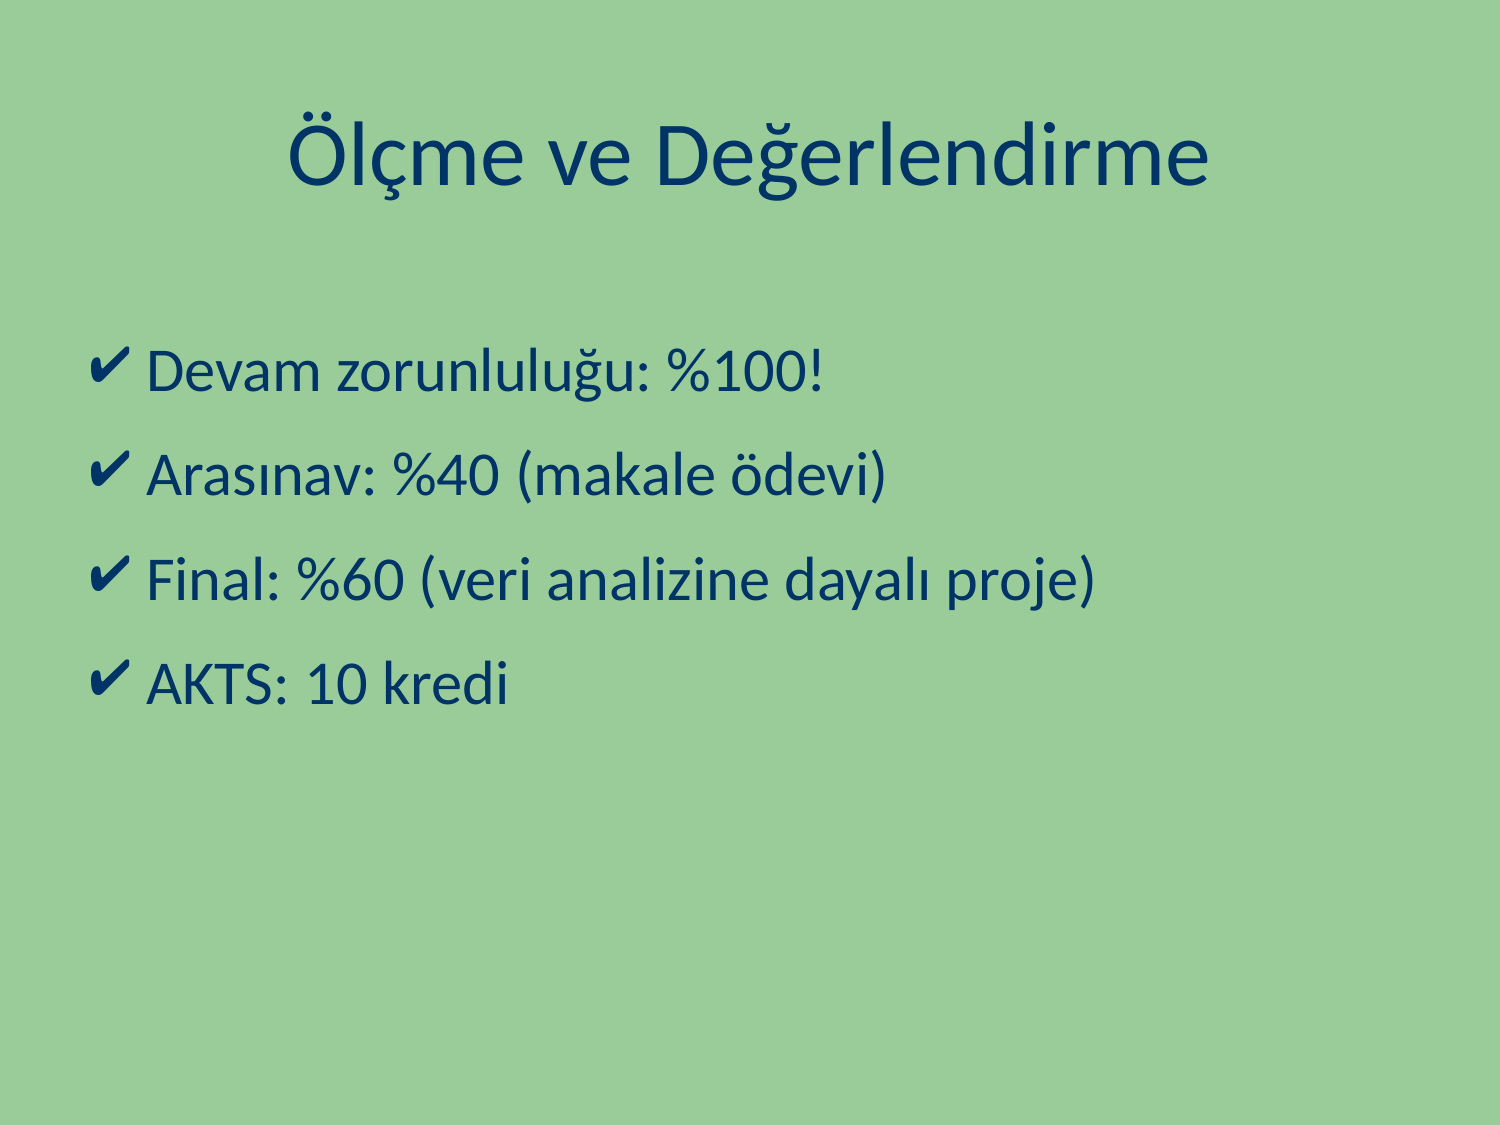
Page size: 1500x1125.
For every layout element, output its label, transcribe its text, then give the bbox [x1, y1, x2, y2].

list Devam zorunluluğu: %100! Arasınav: %40 (makale ödevi) Final: %60 (veri analizine dayalı proje) AKTS: 10 kredi [75, 321, 1425, 870]
title Ölçme ve Değerlendirme [75, 86, 1425, 274]
